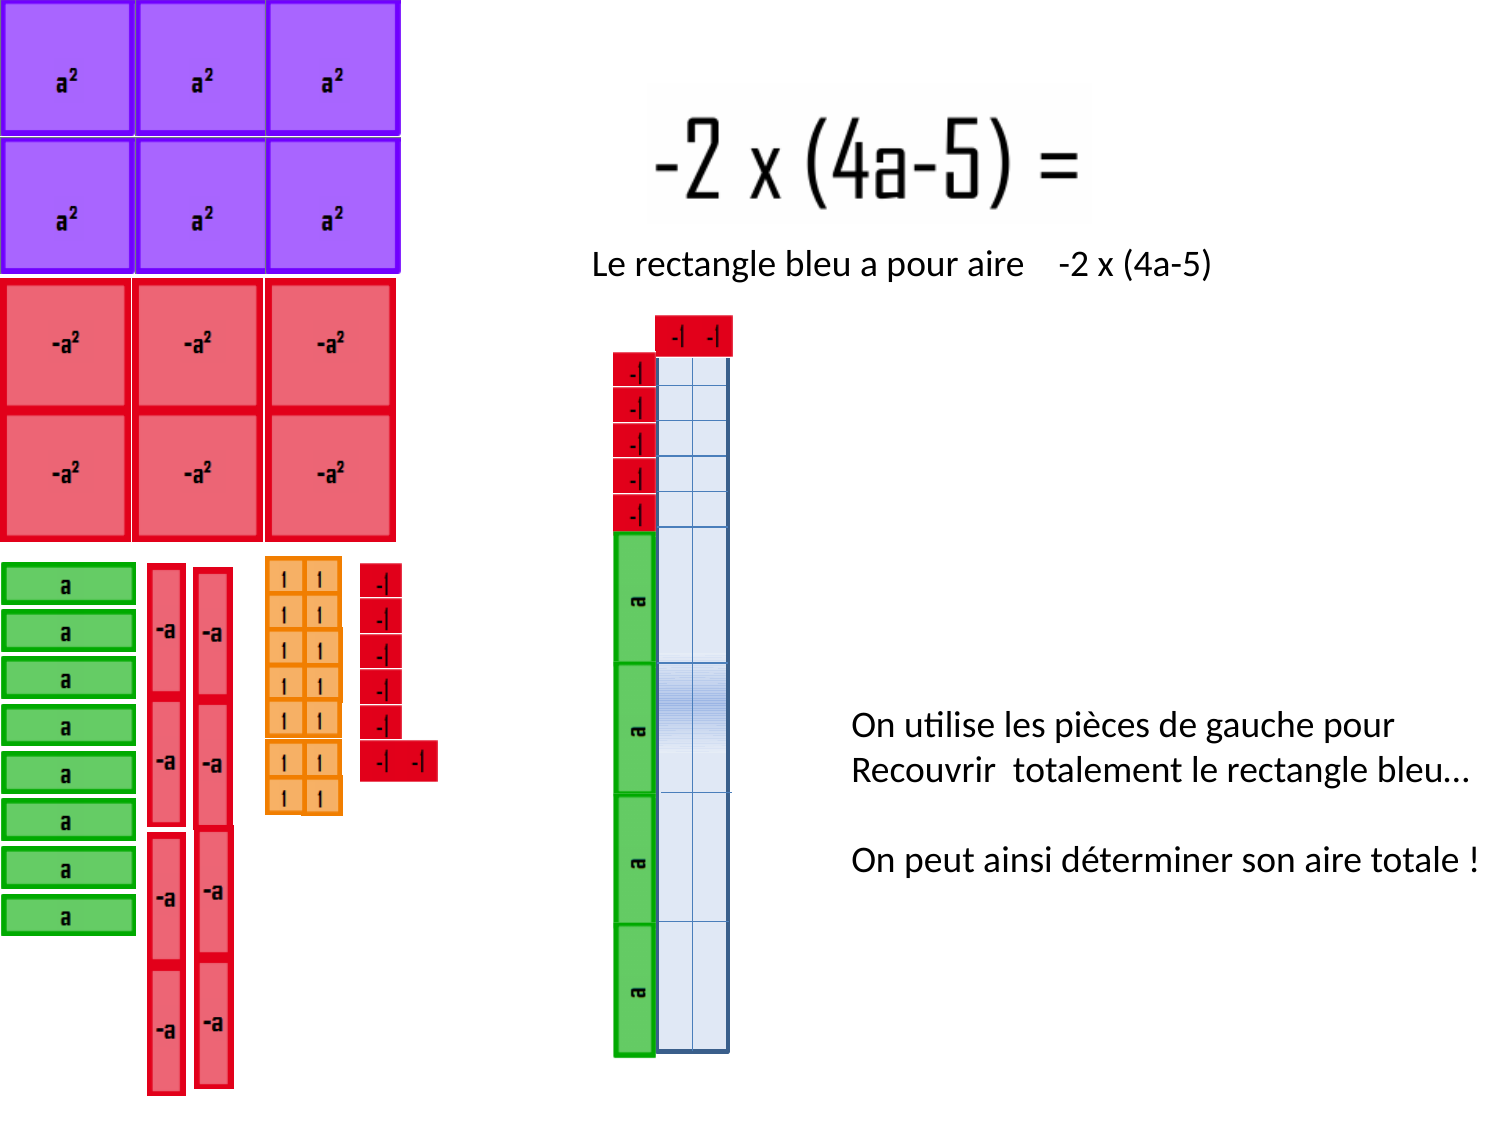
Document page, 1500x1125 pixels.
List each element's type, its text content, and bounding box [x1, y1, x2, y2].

picture [132, 278, 263, 542]
picture [193, 567, 234, 1089]
picture [360, 562, 438, 783]
picture [0, 751, 136, 794]
picture [147, 563, 186, 827]
picture [0, 609, 136, 652]
text_box [693, 528, 728, 662]
picture [613, 923, 656, 1059]
picture [631, 78, 1092, 224]
text_box Le rectangle bleu a pour aire -2 x (4a-5) [577, 231, 1229, 292]
picture [0, 894, 136, 936]
picture [265, 556, 343, 738]
picture [0, 562, 136, 605]
text_box On utilise les pièces de gauche pour Recouvrir totalement le rectangle bleu… On peut ainsi déterminer son aire totale ! [836, 692, 1497, 888]
picture [0, 278, 131, 542]
picture [613, 314, 733, 922]
picture [0, 846, 136, 889]
text_box [693, 358, 728, 491]
picture [0, 656, 136, 699]
picture [265, 739, 343, 816]
text_box [656, 386, 692, 420]
text_box [656, 421, 692, 455]
picture [0, 137, 401, 274]
picture [0, 704, 136, 747]
text_box [693, 664, 728, 792]
text_box [693, 492, 728, 526]
text_box [656, 457, 728, 1052]
picture [0, 0, 401, 136]
text_box [656, 358, 692, 385]
picture [147, 832, 186, 1096]
picture [0, 798, 136, 841]
picture [265, 278, 396, 542]
text_box [693, 793, 728, 921]
